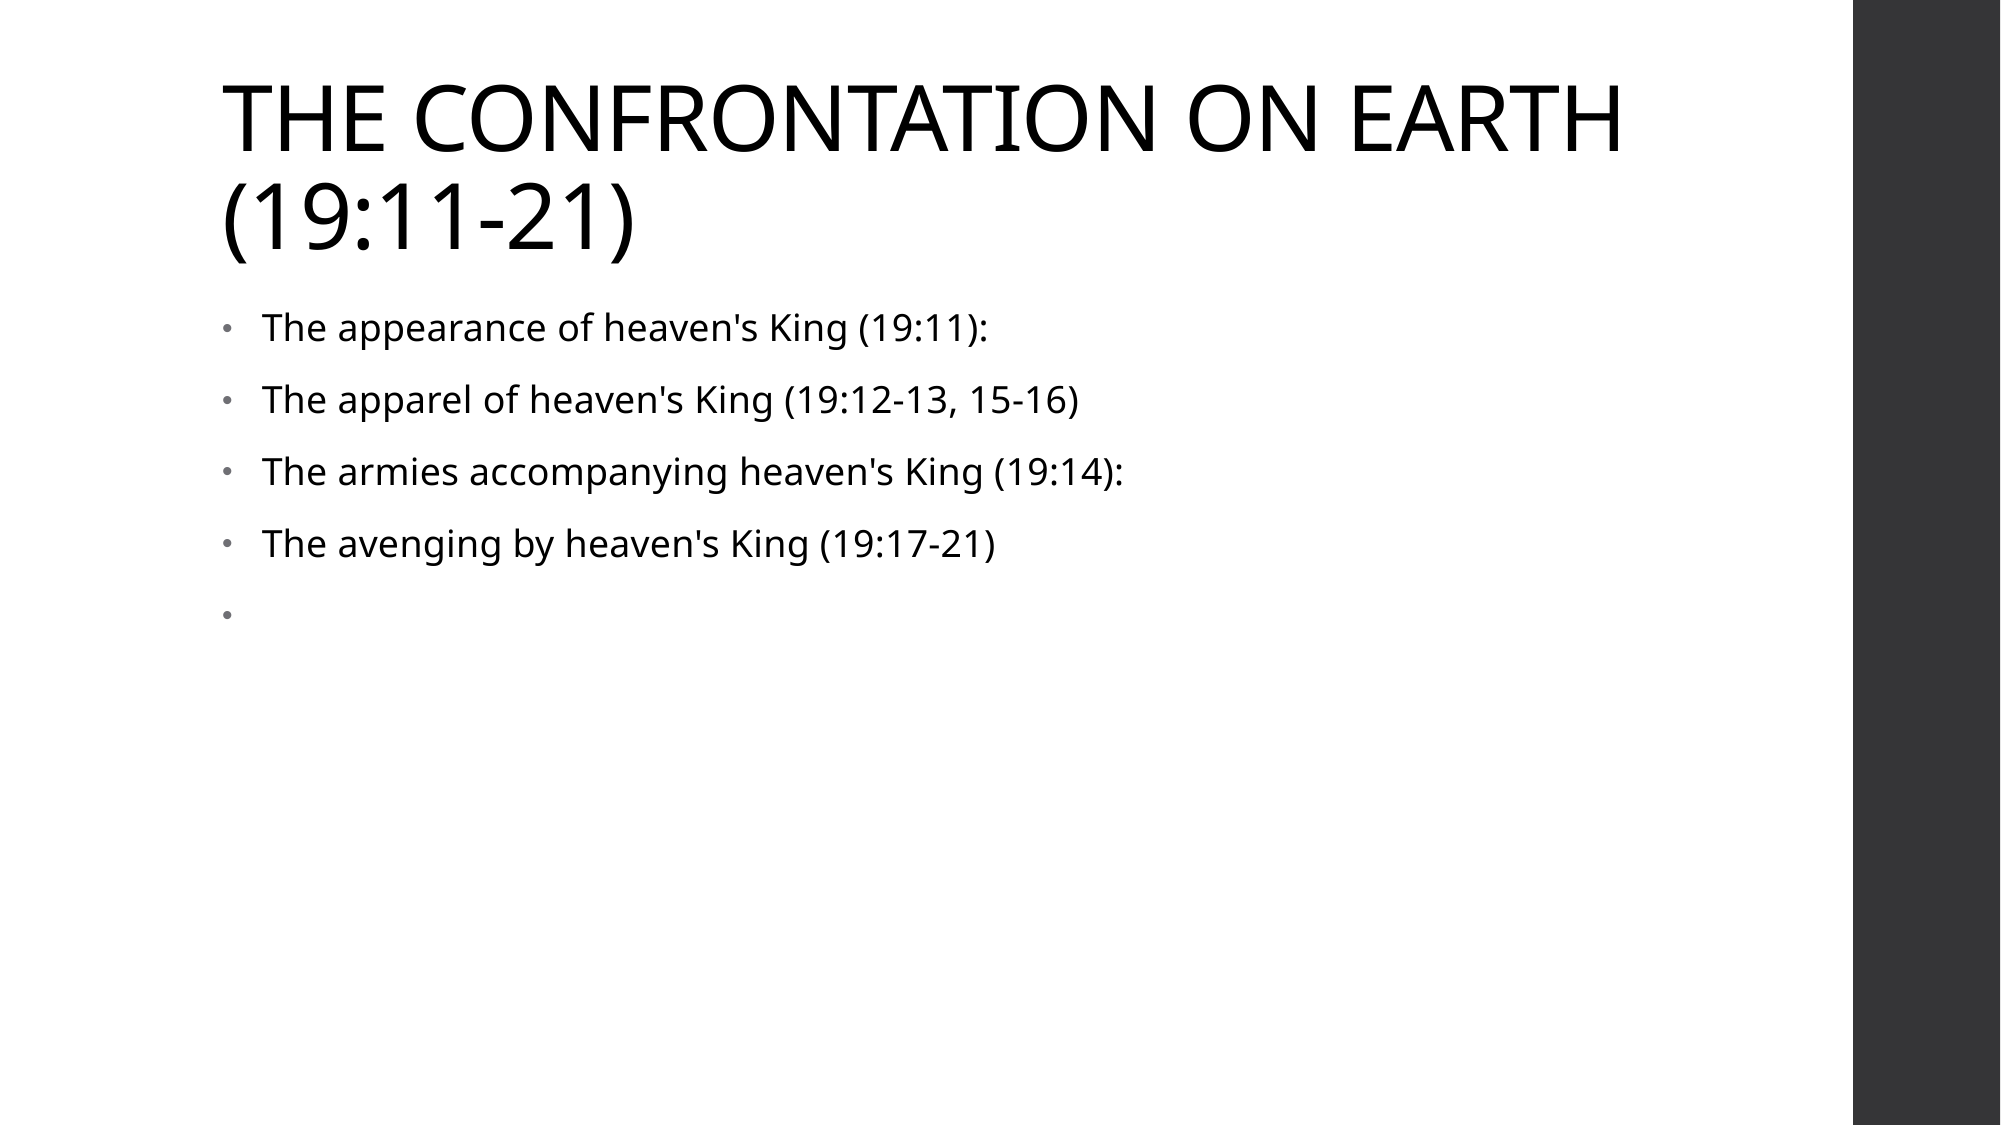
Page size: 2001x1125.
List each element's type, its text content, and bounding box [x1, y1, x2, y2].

title THE CONFRONTATION ON EARTH (19:11-21) [206, 60, 1797, 278]
list The appearance of heaven's King (19:11): The apparel of heaven's King (19:12-13, 15-16) The armies accompanying heaven's King (19:14): The avenging by heaven's King (19:17-21) [206, 299, 1617, 1014]
